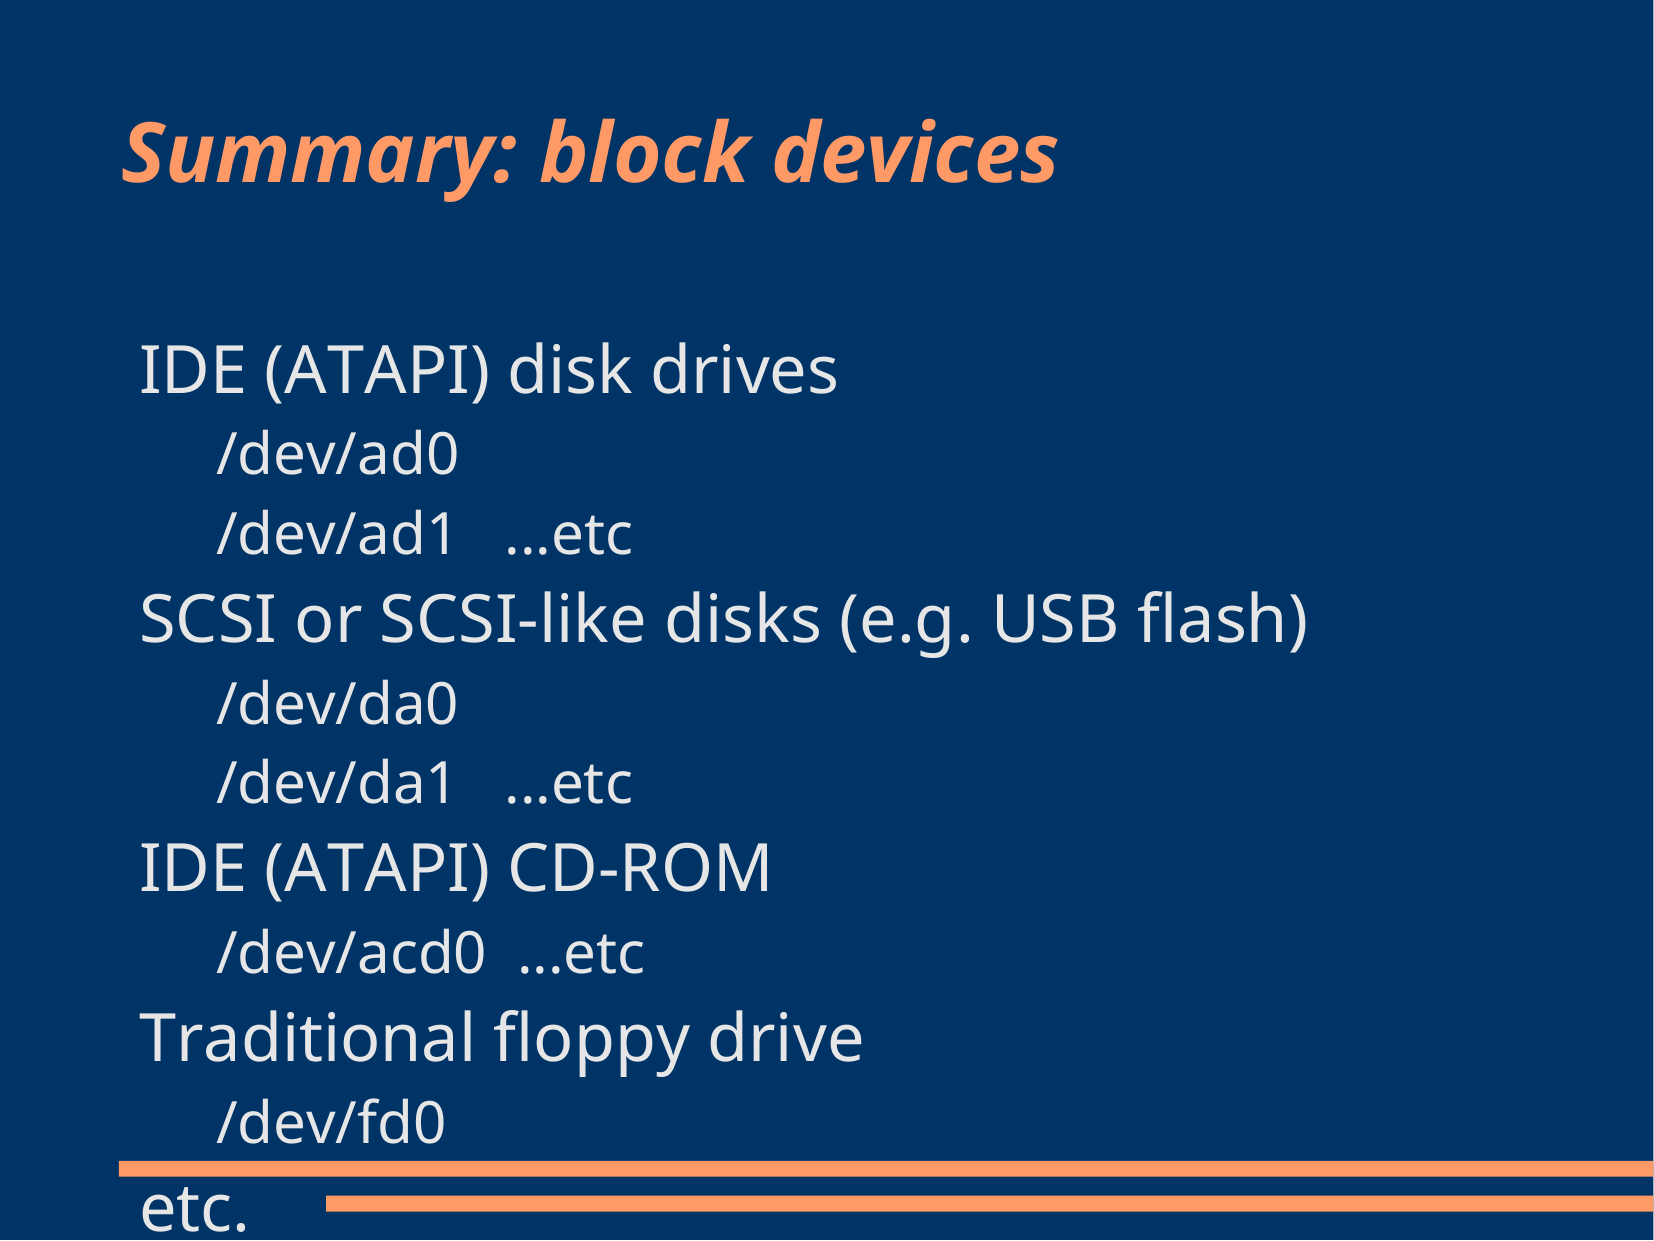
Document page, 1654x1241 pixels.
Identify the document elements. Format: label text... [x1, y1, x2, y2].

list IDE (ATAPI) disk drives /dev/ad0 /dev/ad1 ...etc SCSI or SCSI-like disks (e.g. USB flash) /dev/da0 /dev/da1 ...etc IDE (ATAPI) CD-ROM /dev/acd0 ...etc Traditional floppy drive /dev/fd0 etc. [121, 322, 1561, 1149]
title Summary: block devices [121, 46, 1534, 254]
